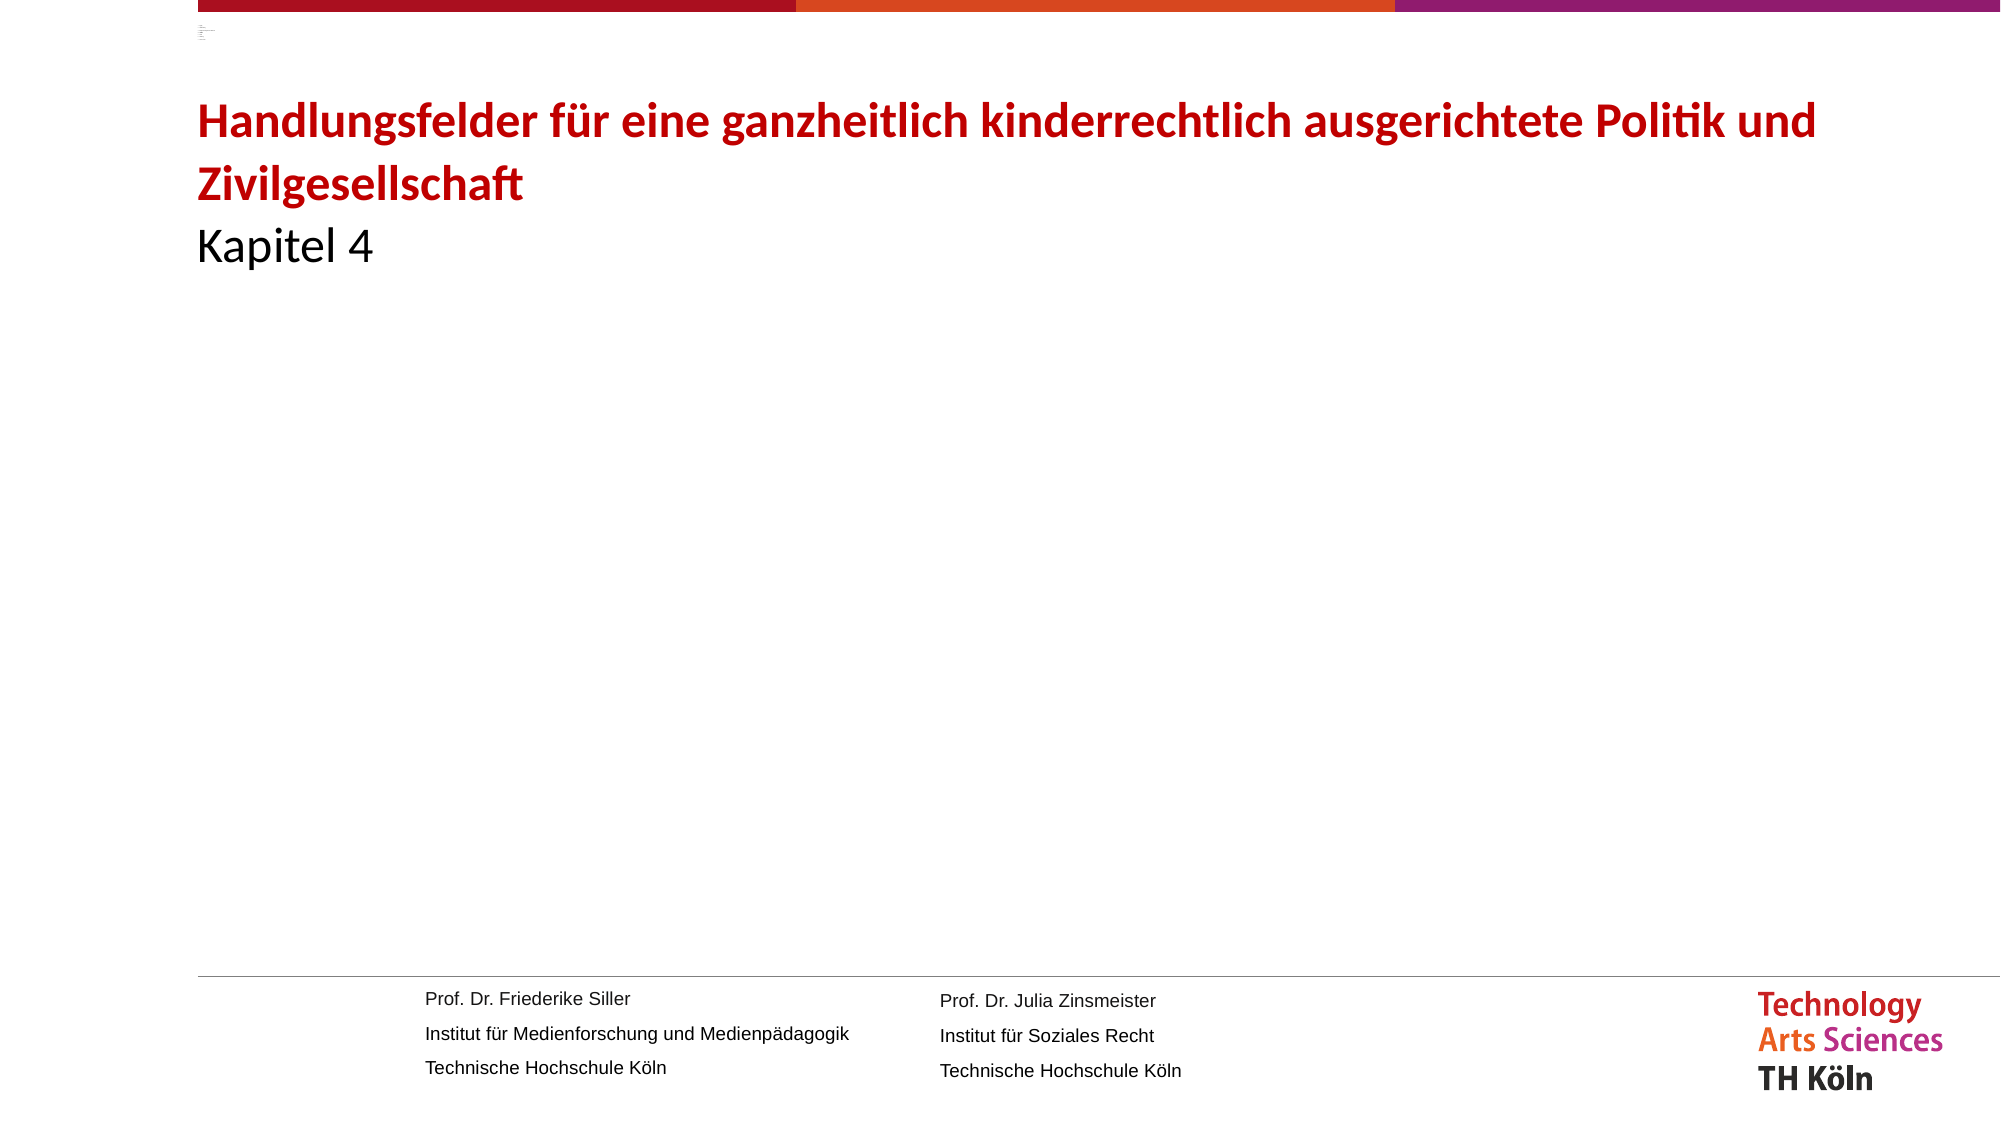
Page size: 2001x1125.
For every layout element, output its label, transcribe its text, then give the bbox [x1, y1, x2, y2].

list Zugang Medienbildung Kindgerechte Angebote und Strukturen Teilhabe Schutz Monitoring Wissenschaft [195, 303, 1968, 1013]
title Handlungsfelder für eine ganzheitlich kinderrechtlich ausgerichtete Politik und Zivilgesellschaft Kapitel 4 [197, 85, 1970, 234]
